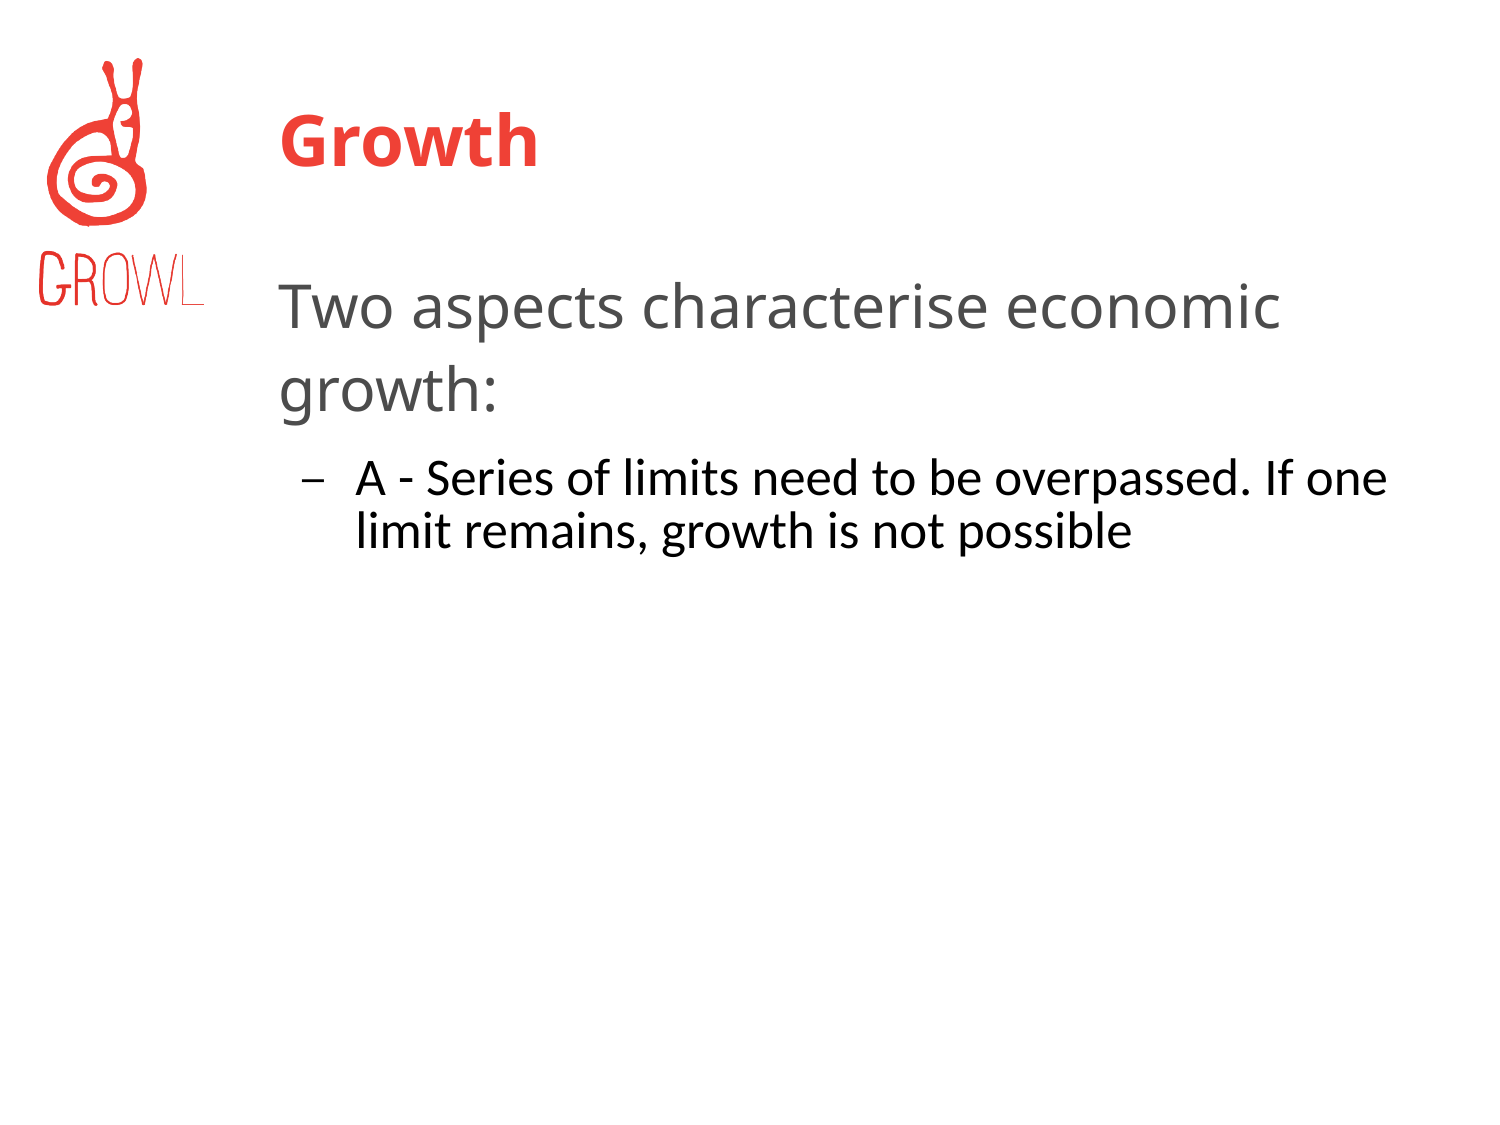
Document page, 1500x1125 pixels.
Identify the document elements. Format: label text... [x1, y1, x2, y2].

title Growth [278, 98, 1425, 179]
picture [39, 58, 204, 306]
list Two aspects characterise economic growth: A - Series of limits need to be overpassed. If one limit remains, growth is not possible [278, 263, 1395, 916]
